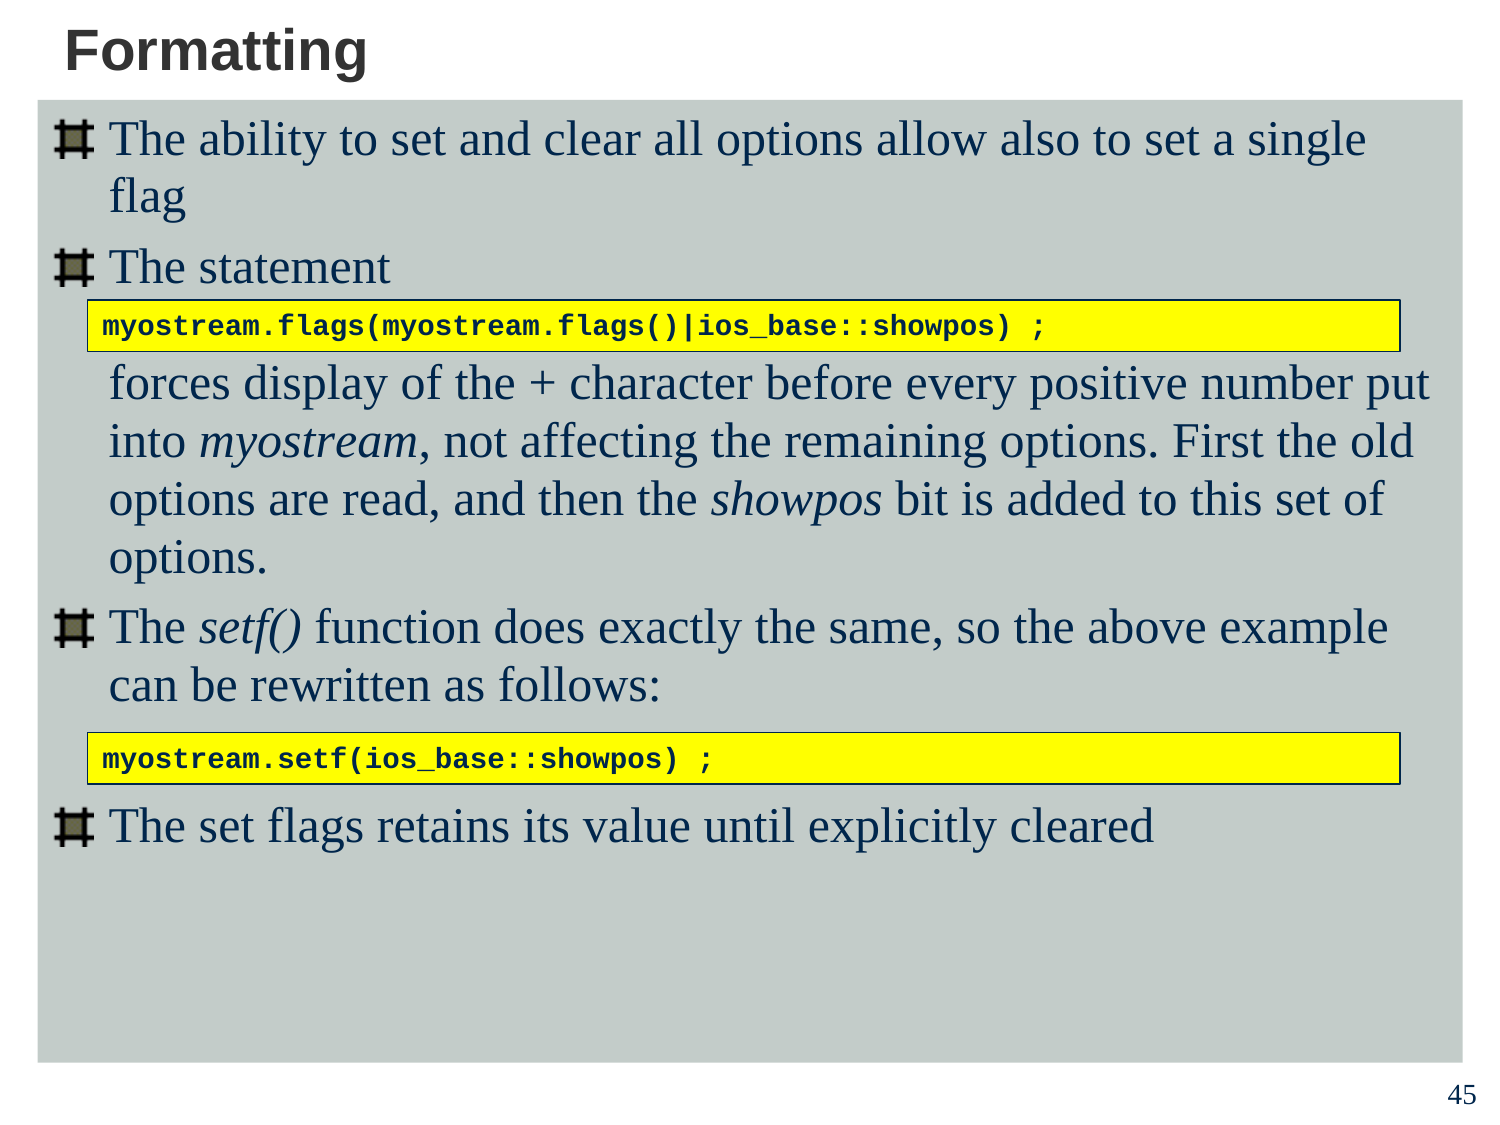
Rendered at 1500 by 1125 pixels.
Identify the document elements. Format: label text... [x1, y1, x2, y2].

text_box myostream.setf(ios_base::showpos) ; [87, 732, 1401, 784]
text_box myostream.flags(myostream.flags()|ios_base::showpos) ; [87, 299, 1401, 352]
list The ability to set and clear all options allow also to set a single flag The statement forces display of the + character before every positive number put into myostream, not affecting the remaining options. First the old options are read, and then the showpos bit is added to this set of options. The setf() function does exactly the same, so the above example can be rewritten as follows: The set flags retains its value until explicitly cleared [37, 99, 1463, 1063]
title Formatting [50, 0, 1450, 91]
